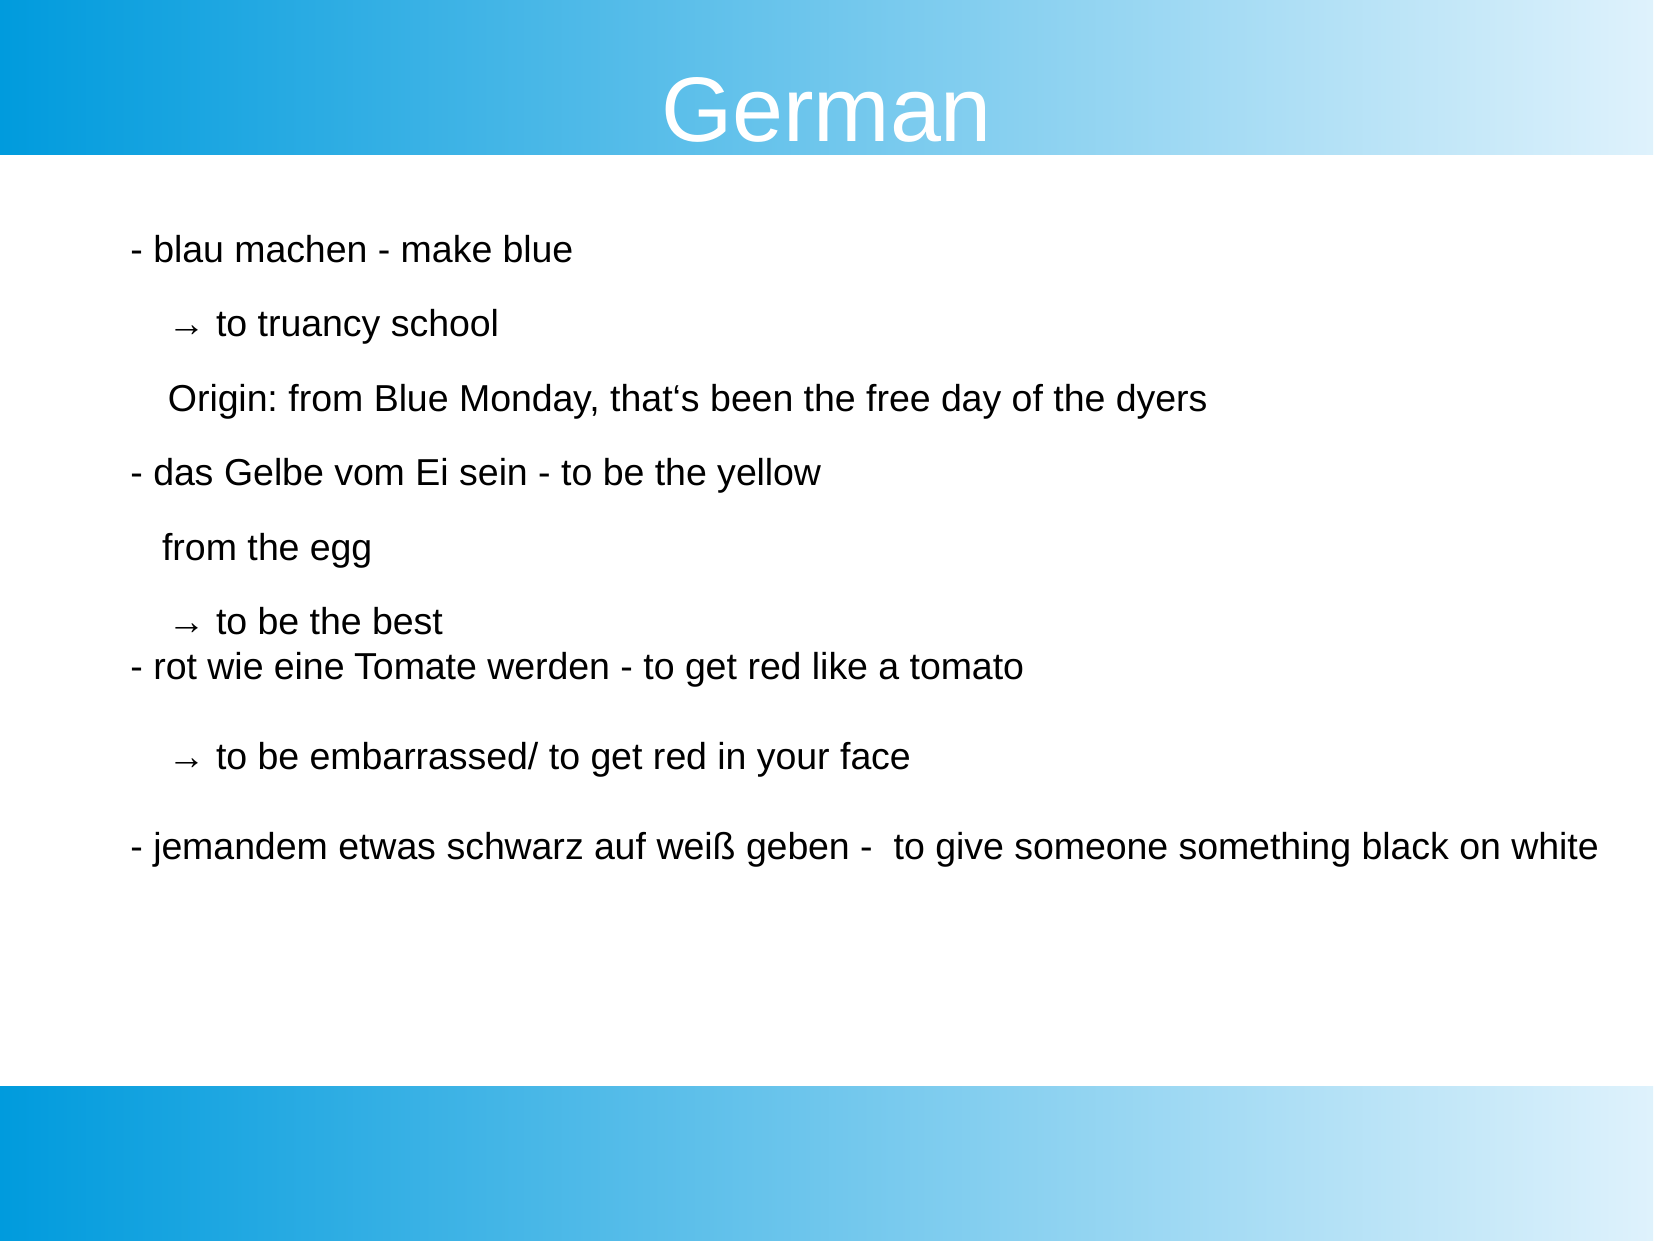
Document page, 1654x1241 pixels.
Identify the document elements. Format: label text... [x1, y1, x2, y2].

list - blau machen - make blue → to truancy school Origin: from Blue Monday, that‘s been the free day of the dyers - das Gelbe vom Ei sein - to be the yellow from the egg → to be the best - rot wie eine Tomate werden - to get red like a tomato → to be embarrassed/ to get red in your face - jemandem etwas schwarz auf weiß geben - to give someone something black on white [18, 224, 1654, 944]
title German [82, 49, 1571, 155]
